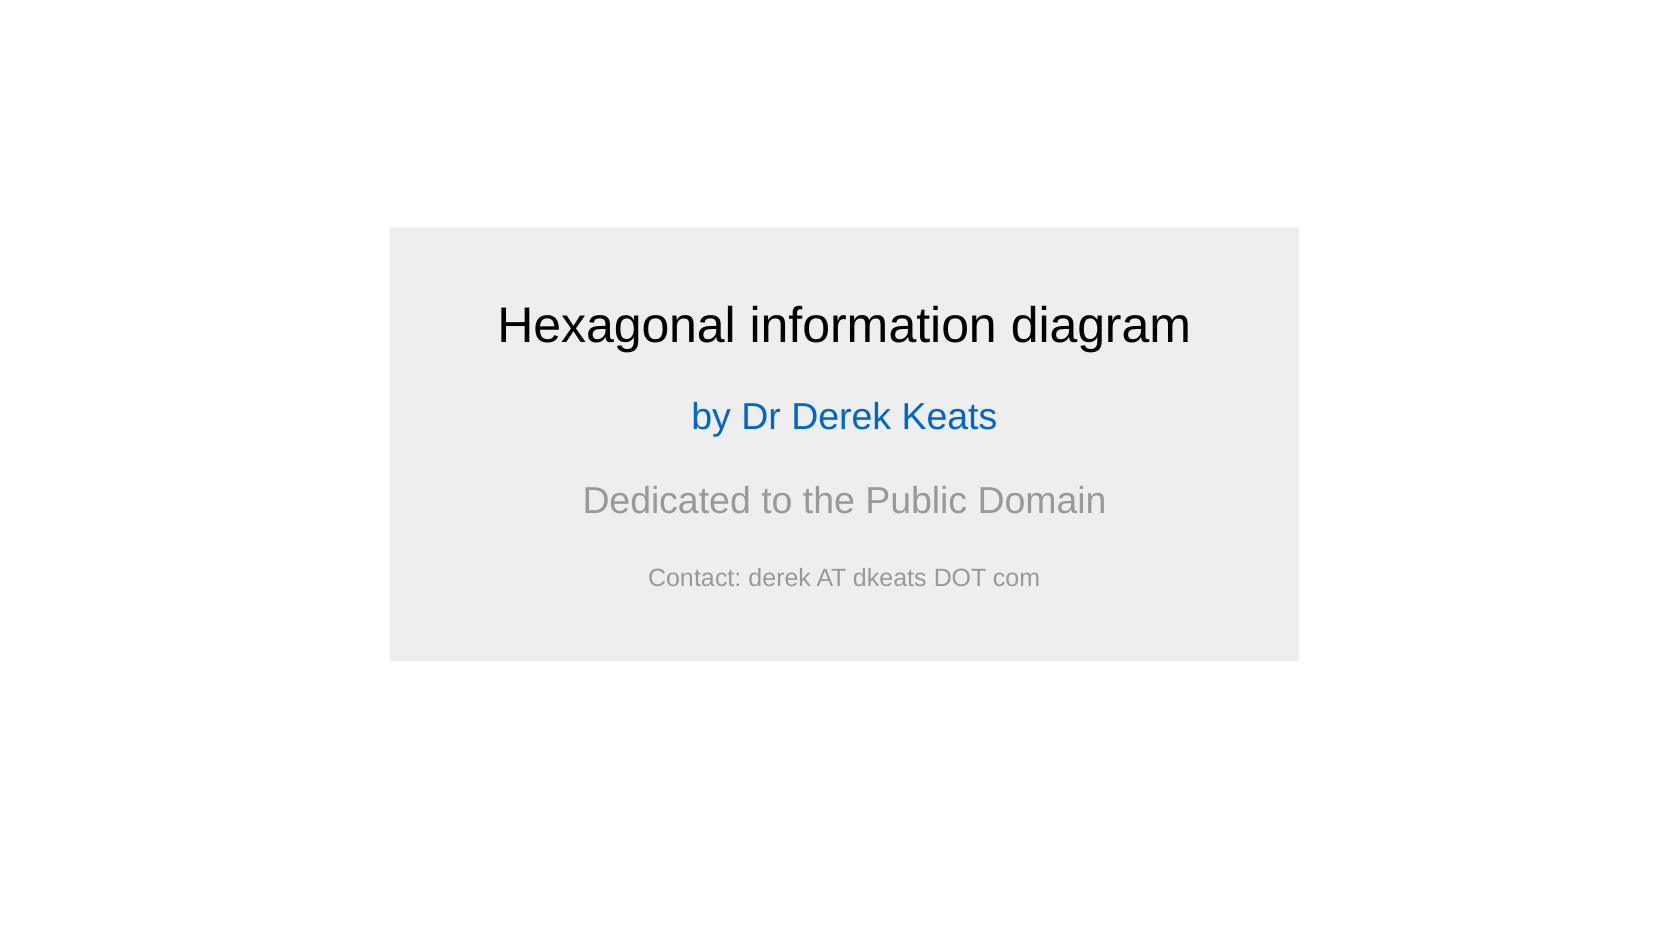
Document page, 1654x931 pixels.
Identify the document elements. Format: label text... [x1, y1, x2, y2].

text_box Hexagonal information diagram by Dr Derek Keats Dedicated to the Public Domain Contact: derek AT dkeats DOT com [389, 227, 1300, 662]
